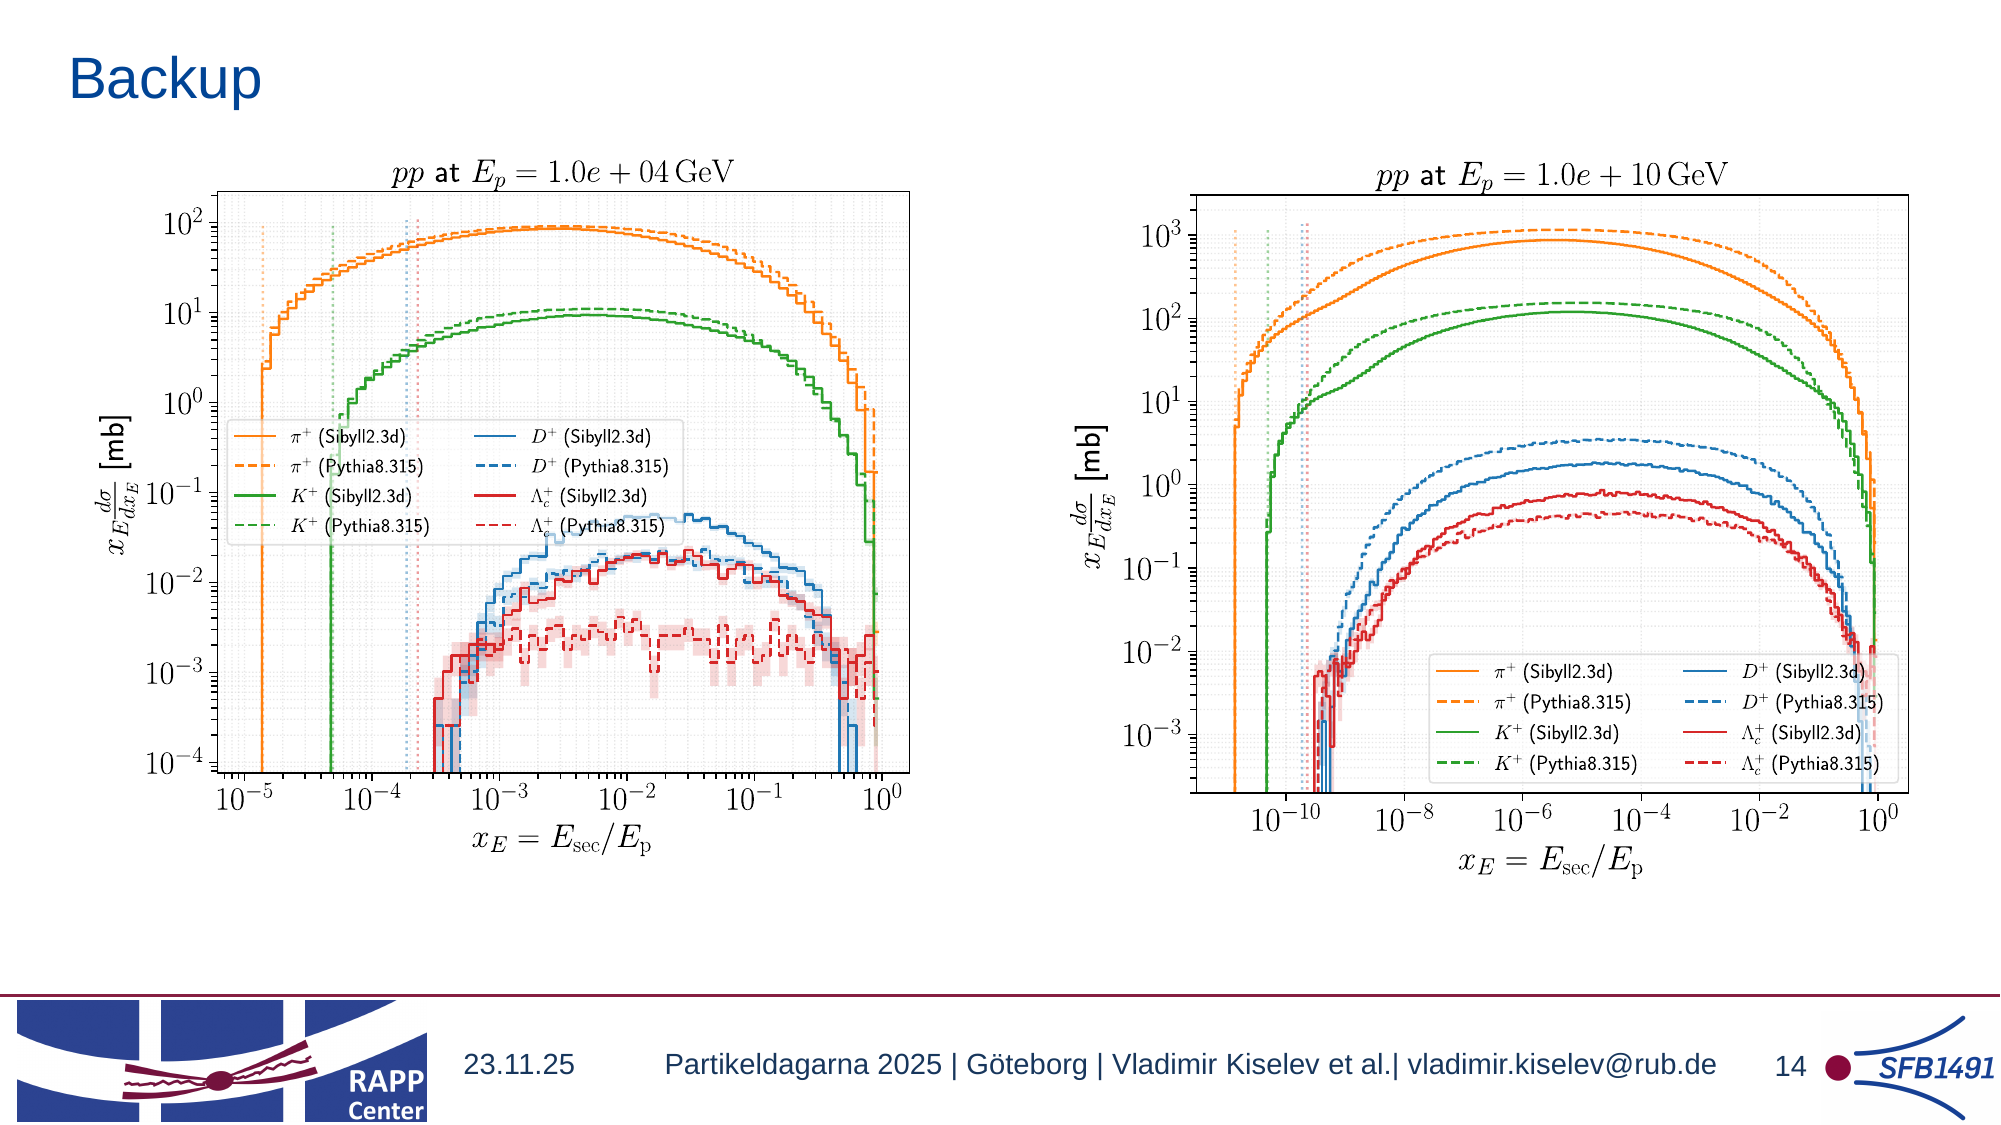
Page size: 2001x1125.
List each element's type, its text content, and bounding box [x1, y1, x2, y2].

picture [17, 1000, 427, 1122]
picture [1033, 125, 1945, 916]
title Backup [53, 0, 1779, 160]
picture [1821, 1011, 2000, 1125]
picture [59, 124, 945, 892]
